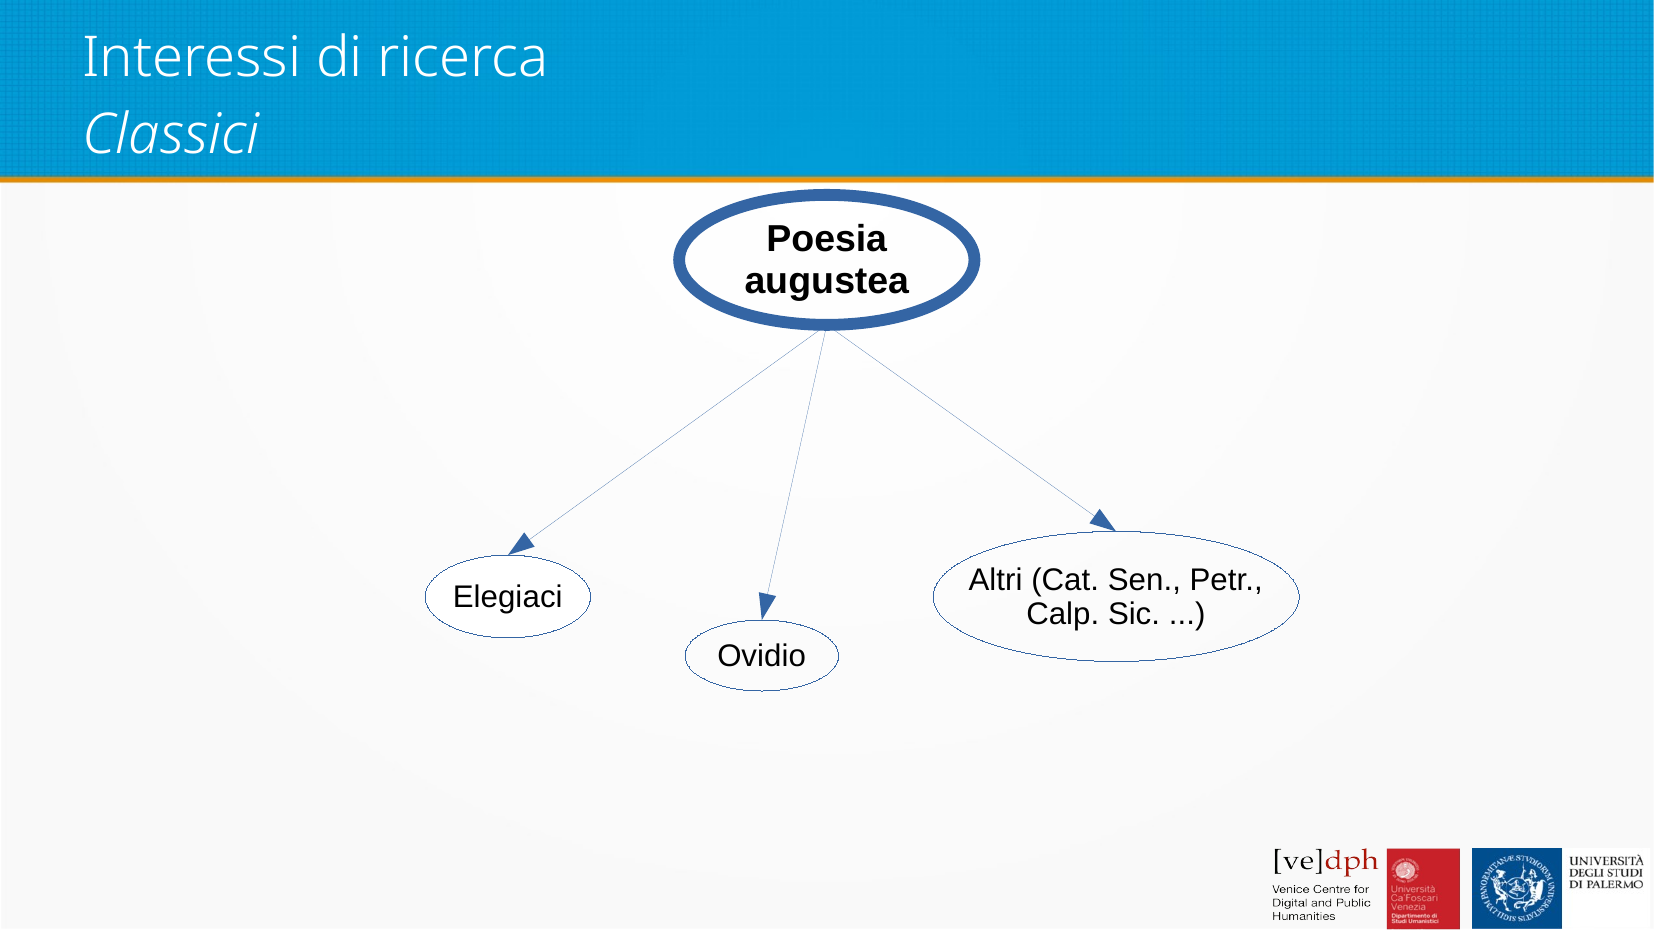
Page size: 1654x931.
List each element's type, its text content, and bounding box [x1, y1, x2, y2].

title Interessi di ricerca Classici [82, 14, 1571, 171]
text_box Altri (Cat. Sen., Petr., Calp. Sic. ...) [933, 531, 1300, 662]
picture [0, 175, 1654, 931]
text_box Ovidio [685, 620, 839, 692]
text_box Poesia augustea [679, 194, 975, 325]
text_box Elegiaci [425, 555, 591, 638]
